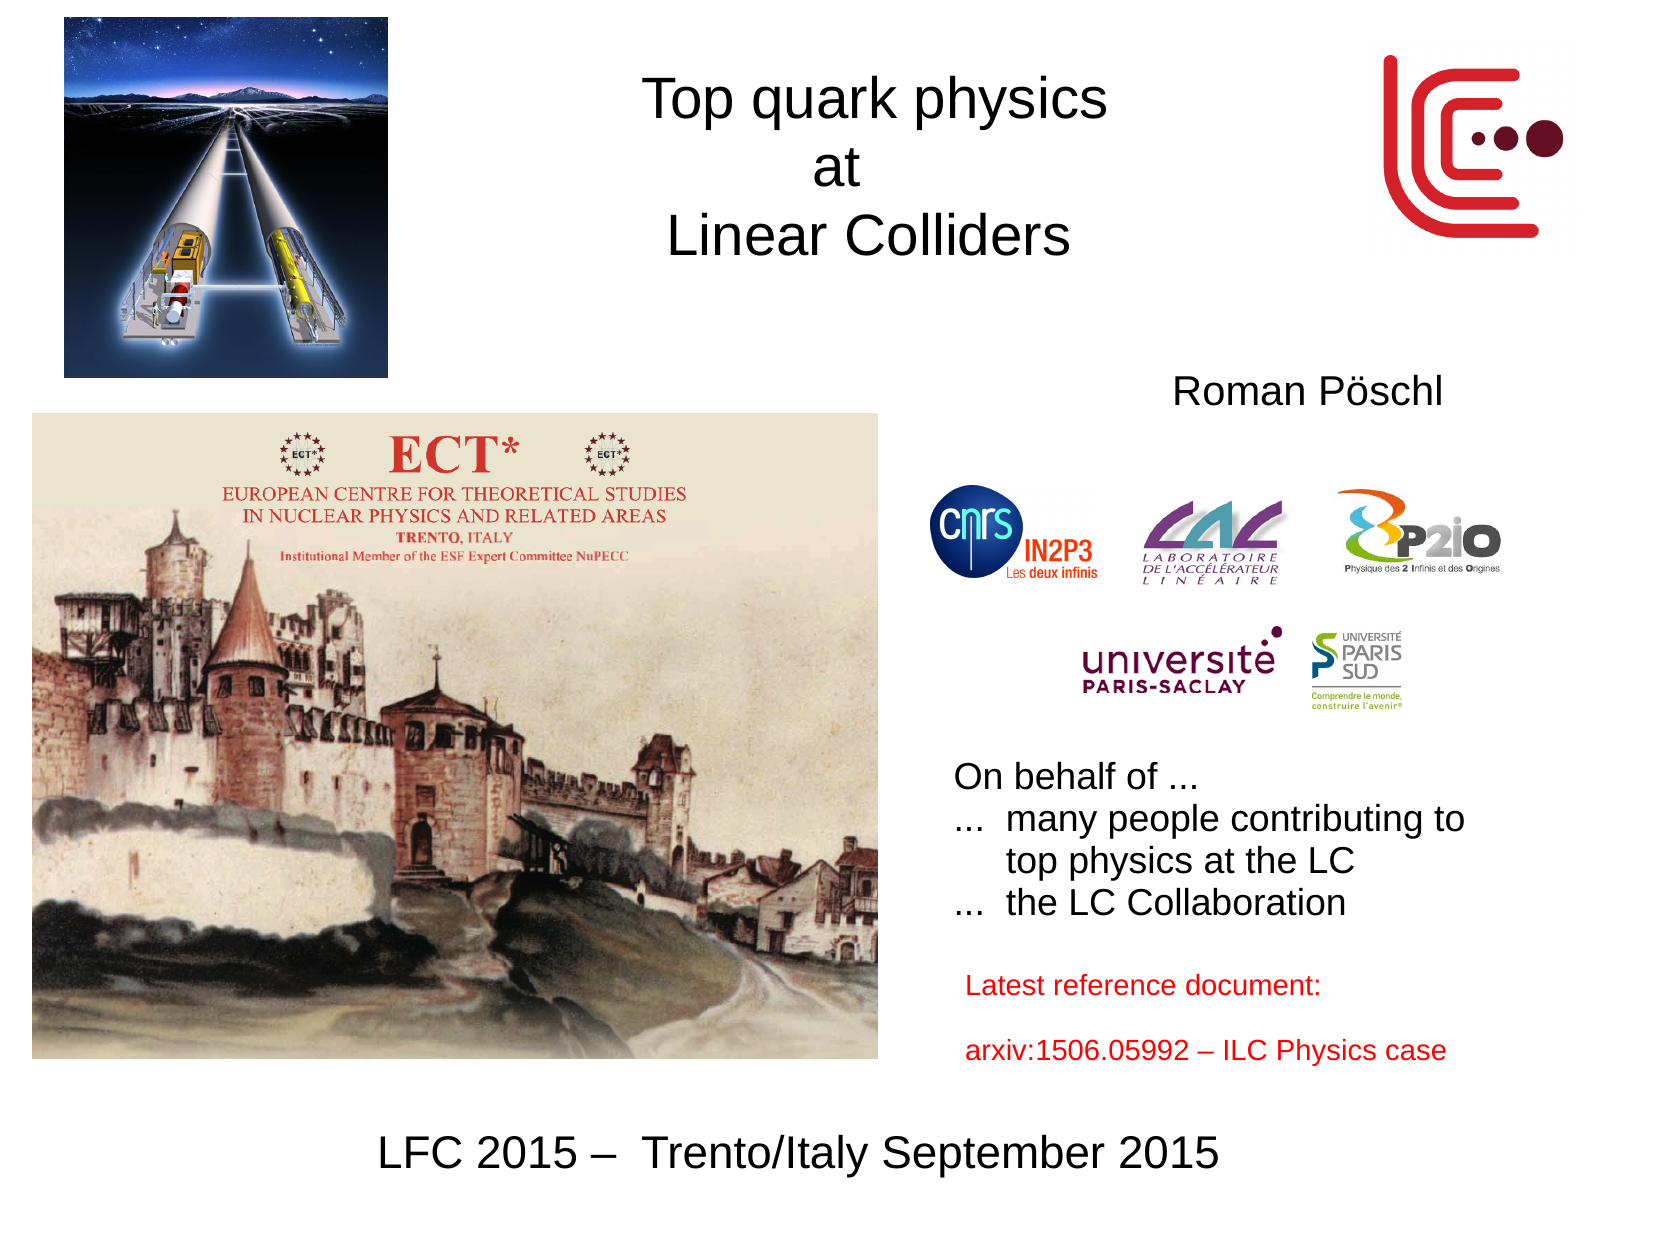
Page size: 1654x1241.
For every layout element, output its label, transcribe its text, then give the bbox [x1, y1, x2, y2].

text_box Latest reference document: arxiv:1506.05992 – ILC Physics case [950, 961, 1485, 1126]
picture [1312, 631, 1402, 709]
picture [1365, 38, 1582, 256]
picture [32, 413, 878, 1059]
picture [1332, 483, 1510, 583]
text_box On behalf of ... ... many people contributing to top physics at the LC ... the LC Collaboration [938, 748, 1488, 931]
text_box Roman Pöschl [975, 357, 1264, 417]
picture [64, 17, 388, 378]
picture [1083, 626, 1282, 693]
picture [1139, 497, 1292, 588]
text_box Top quark physics at Linear Colliders [486, 54, 1171, 186]
picture [930, 485, 1097, 578]
text_box LFC 2015 – Trento/Italy September 2015 [326, 1116, 1329, 1210]
